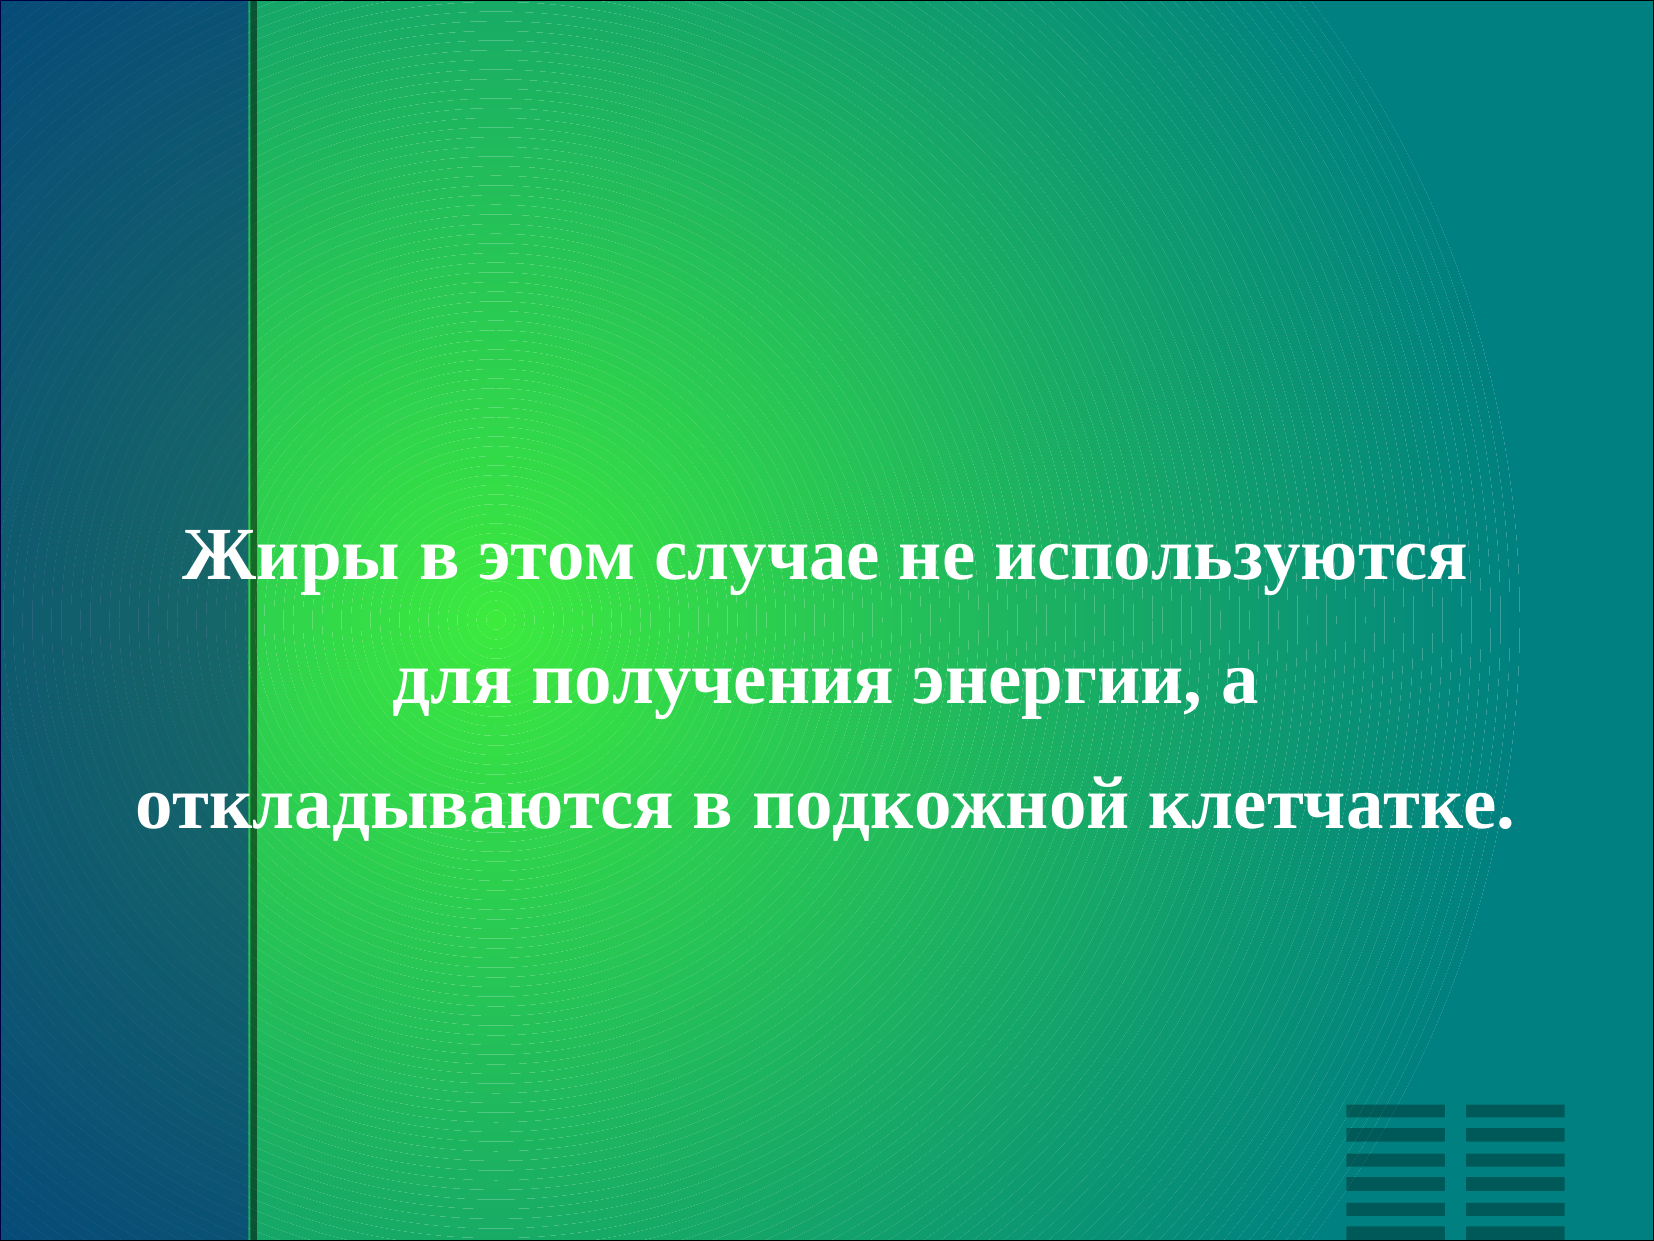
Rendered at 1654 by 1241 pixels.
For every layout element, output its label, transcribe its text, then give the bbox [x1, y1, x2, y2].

subtitle Жиры в этом случае не используются для получения энергии, а откладываются в подкожной клетчатке. [119, 112, 1533, 1204]
